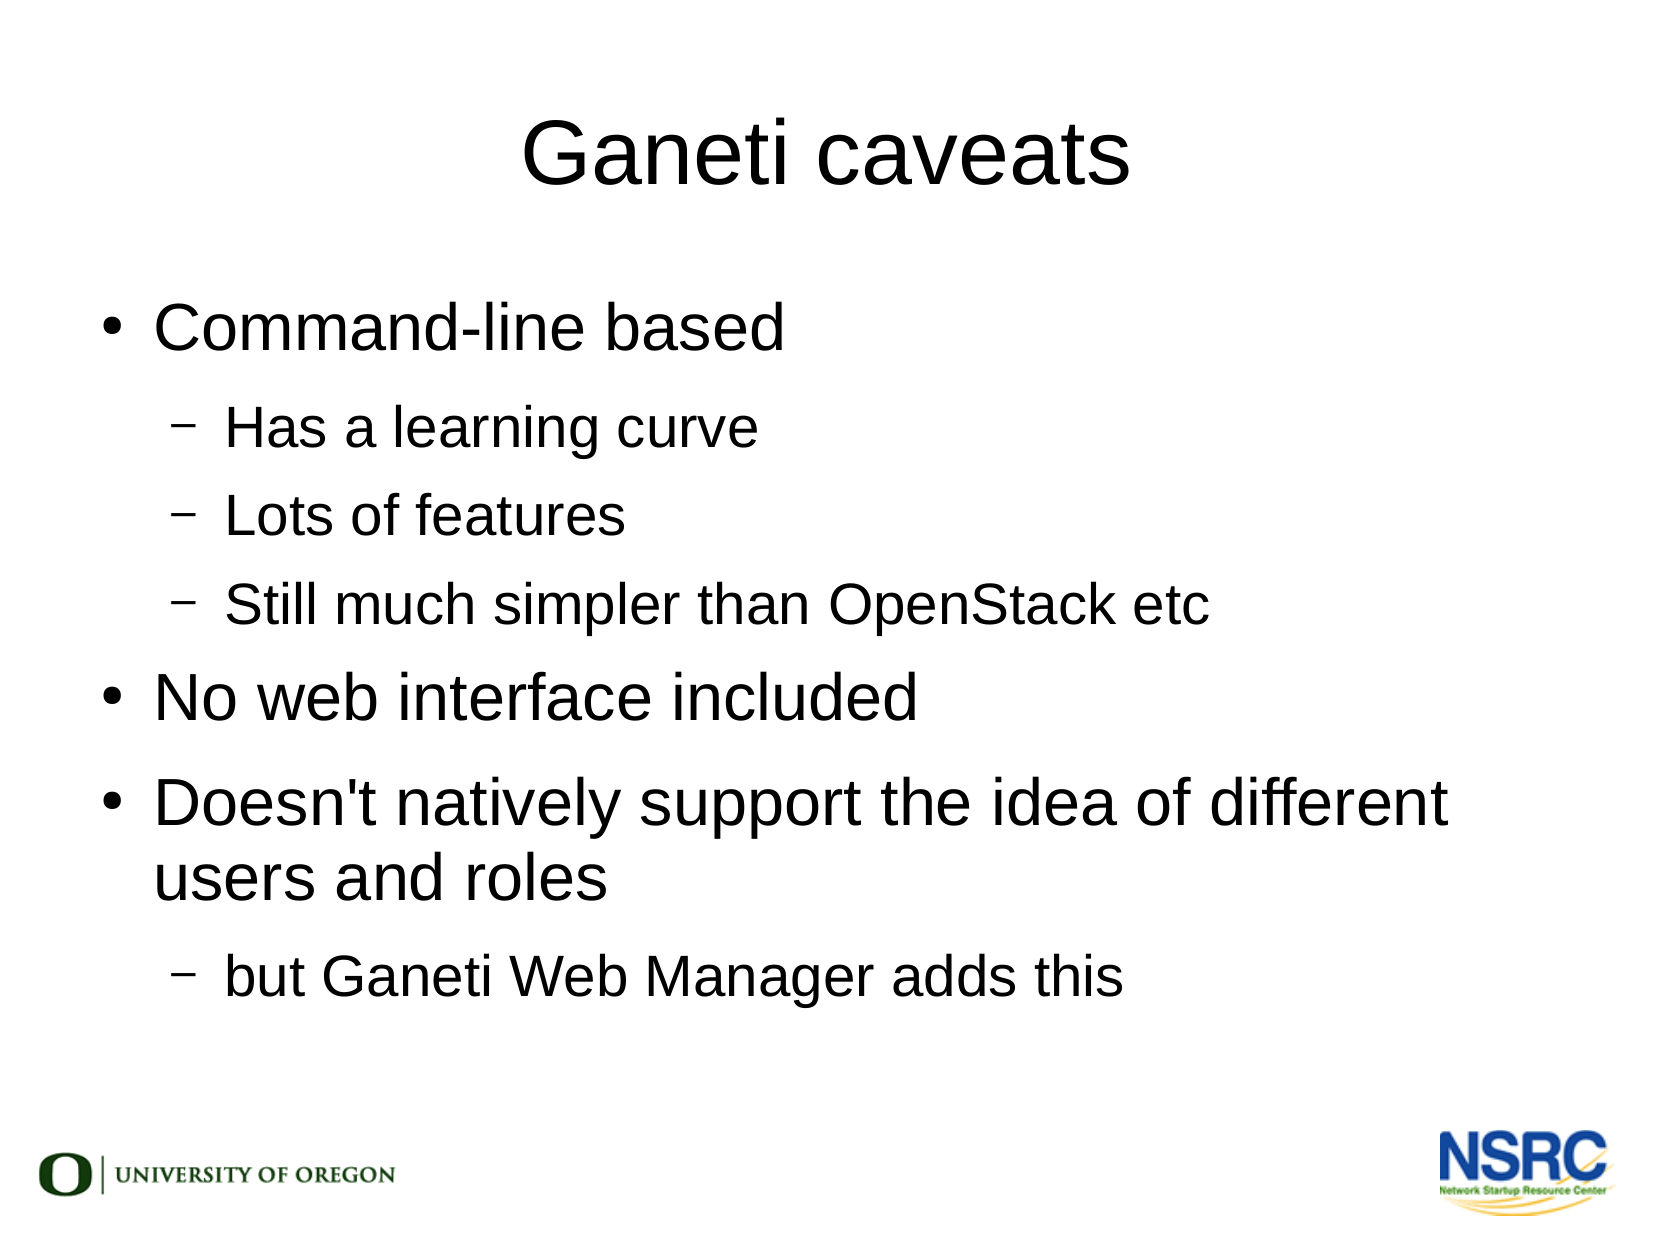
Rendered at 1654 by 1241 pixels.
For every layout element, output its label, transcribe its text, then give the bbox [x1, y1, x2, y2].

picture [1440, 1130, 1616, 1216]
picture [37, 1151, 397, 1198]
title Ganeti caveats [82, 49, 1571, 257]
list Command-line based Has a learning curve Lots of features Still much simpler than OpenStack etc No web interface included Doesn't natively support the idea of different users and roles but Ganeti Web Manager adds this [82, 290, 1571, 1096]
